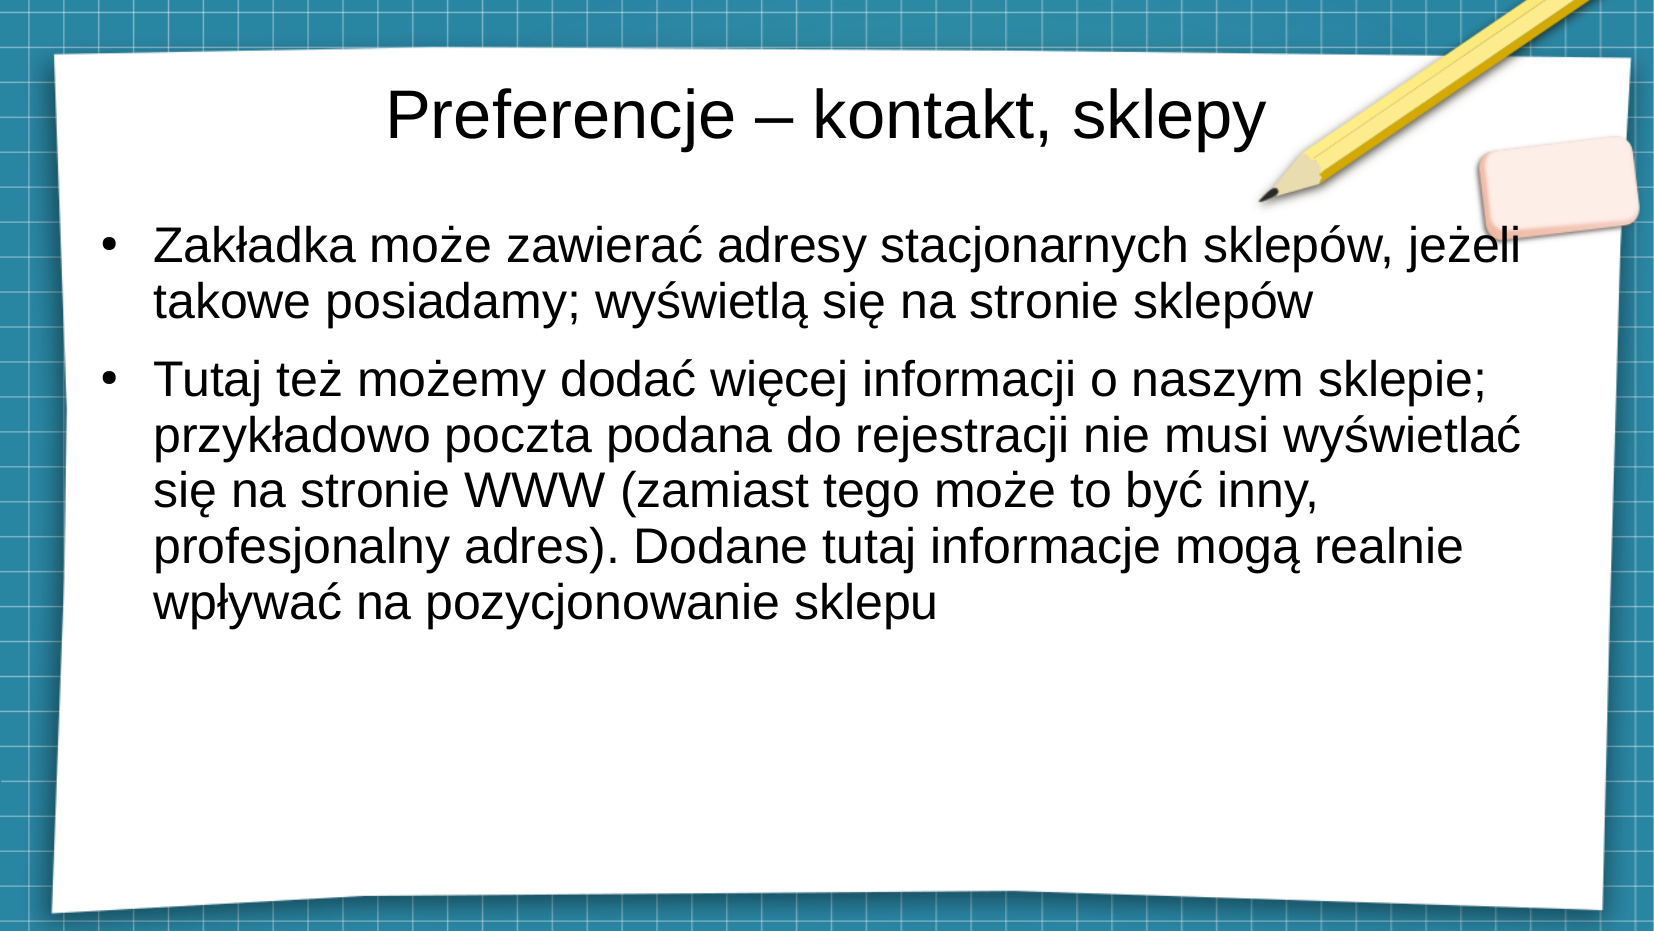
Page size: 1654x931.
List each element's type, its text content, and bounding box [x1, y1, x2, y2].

list Zakładka może zawierać adresy stacjonarnych sklepów, jeżeli takowe posiadamy; wyświetlą się na stronie sklepów Tutaj też możemy dodać więcej informacji o naszym sklepie; przykładowo poczta podana do rejestracji nie musi wyświetlać się na stronie WWW (zamiast tego może to być inny, profesjonalny adres). Dodane tutaj informacje mogą realnie wpływać na pozycjonowanie sklepu [82, 217, 1571, 758]
picture [0, 0, 1654, 931]
title Preferencje – kontakt, sklepy [82, 37, 1571, 193]
